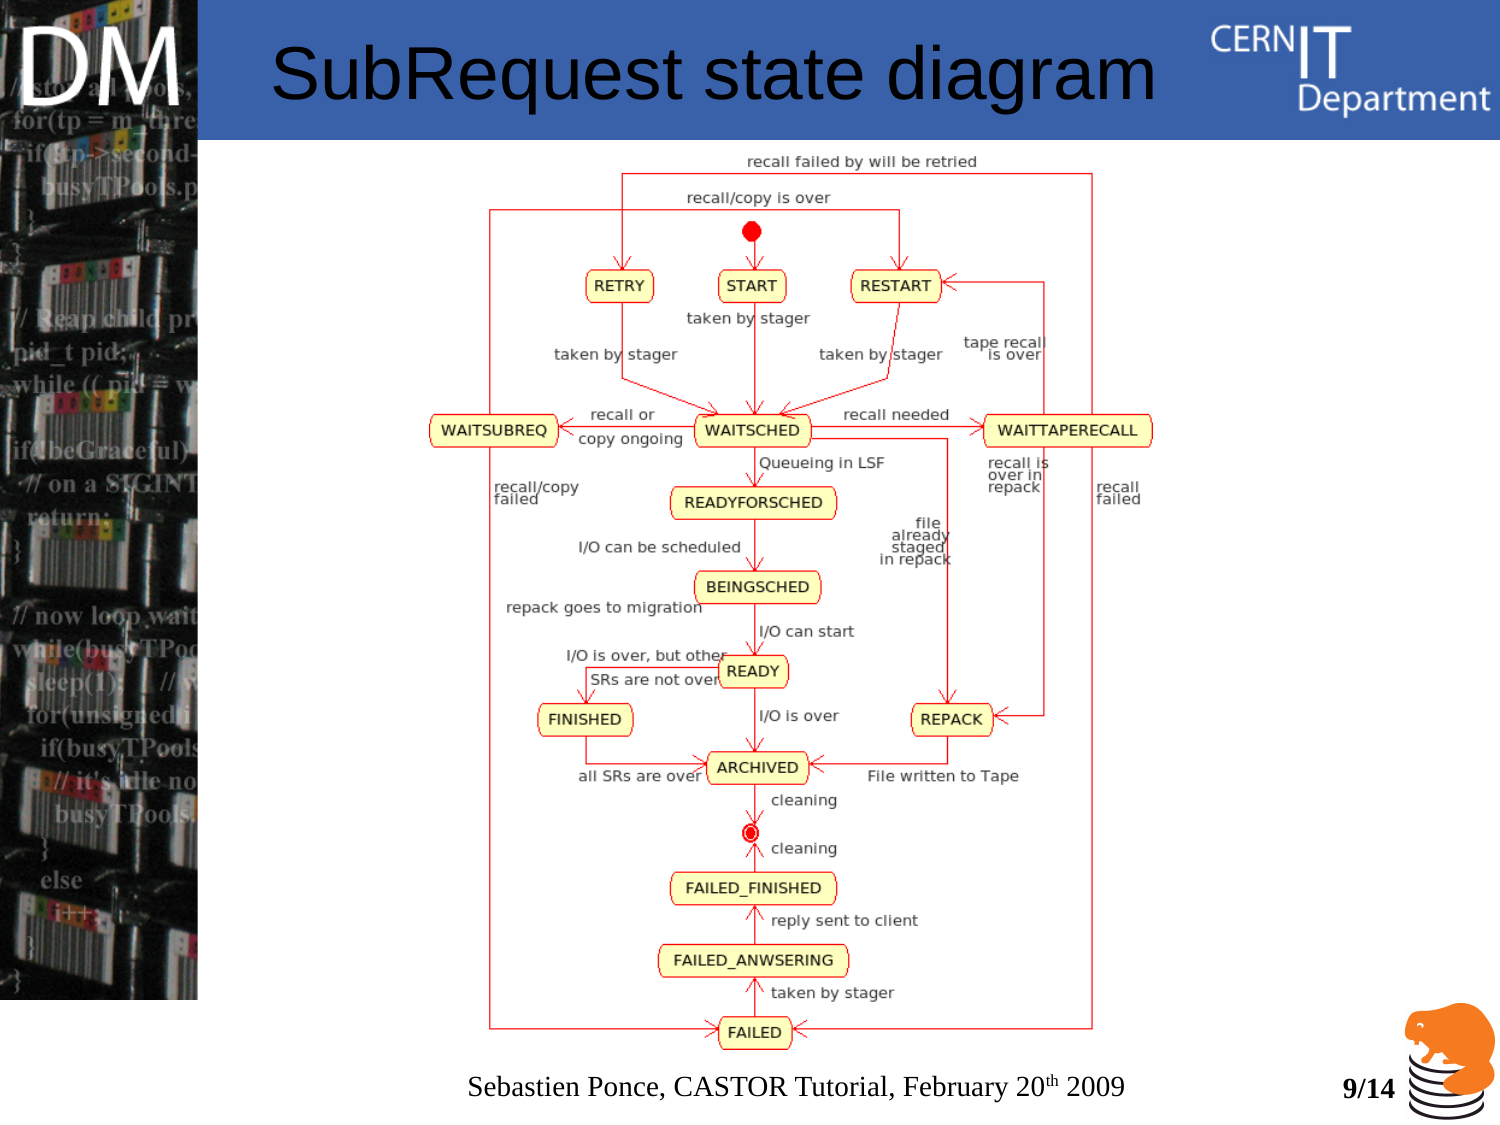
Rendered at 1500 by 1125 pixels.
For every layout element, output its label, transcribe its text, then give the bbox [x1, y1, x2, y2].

picture [198, 0, 1500, 140]
picture [1404, 1003, 1495, 1120]
title SubRequest state diagram [132, 23, 1296, 123]
picture [429, 149, 1153, 1051]
